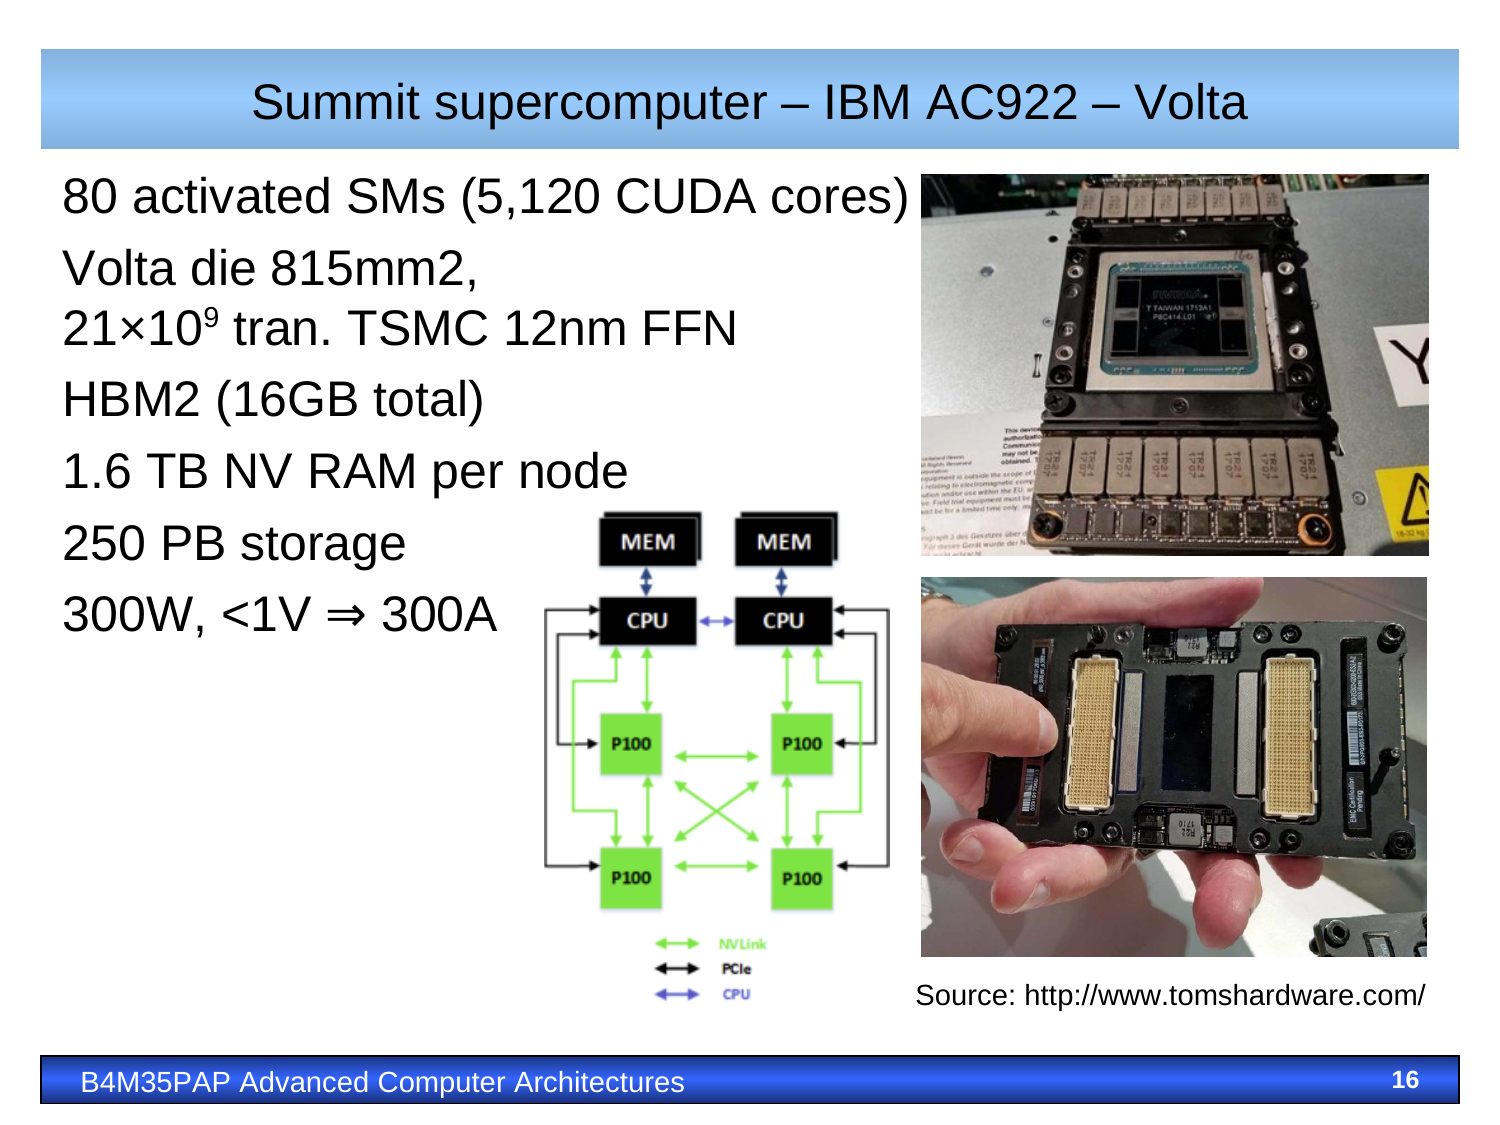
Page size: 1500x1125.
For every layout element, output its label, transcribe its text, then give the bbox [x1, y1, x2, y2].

picture [921, 174, 1429, 556]
picture [921, 577, 1427, 957]
text_box Source: http://www.tomshardware.com/ [900, 968, 1455, 1019]
title Summit supercomputer – IBM AC922 – Volta [41, 49, 1459, 149]
text_box 80 activated SMs (5,120 CUDA cores) Volta die 815mm2, 21×109 tran. TSMC 12nm FFN HBM2 (16GB total) 1.6 TB NV RAM per node 250 PB storage 300W, <1V ⇒ 300A [48, 155, 1412, 990]
picture [544, 509, 890, 1013]
